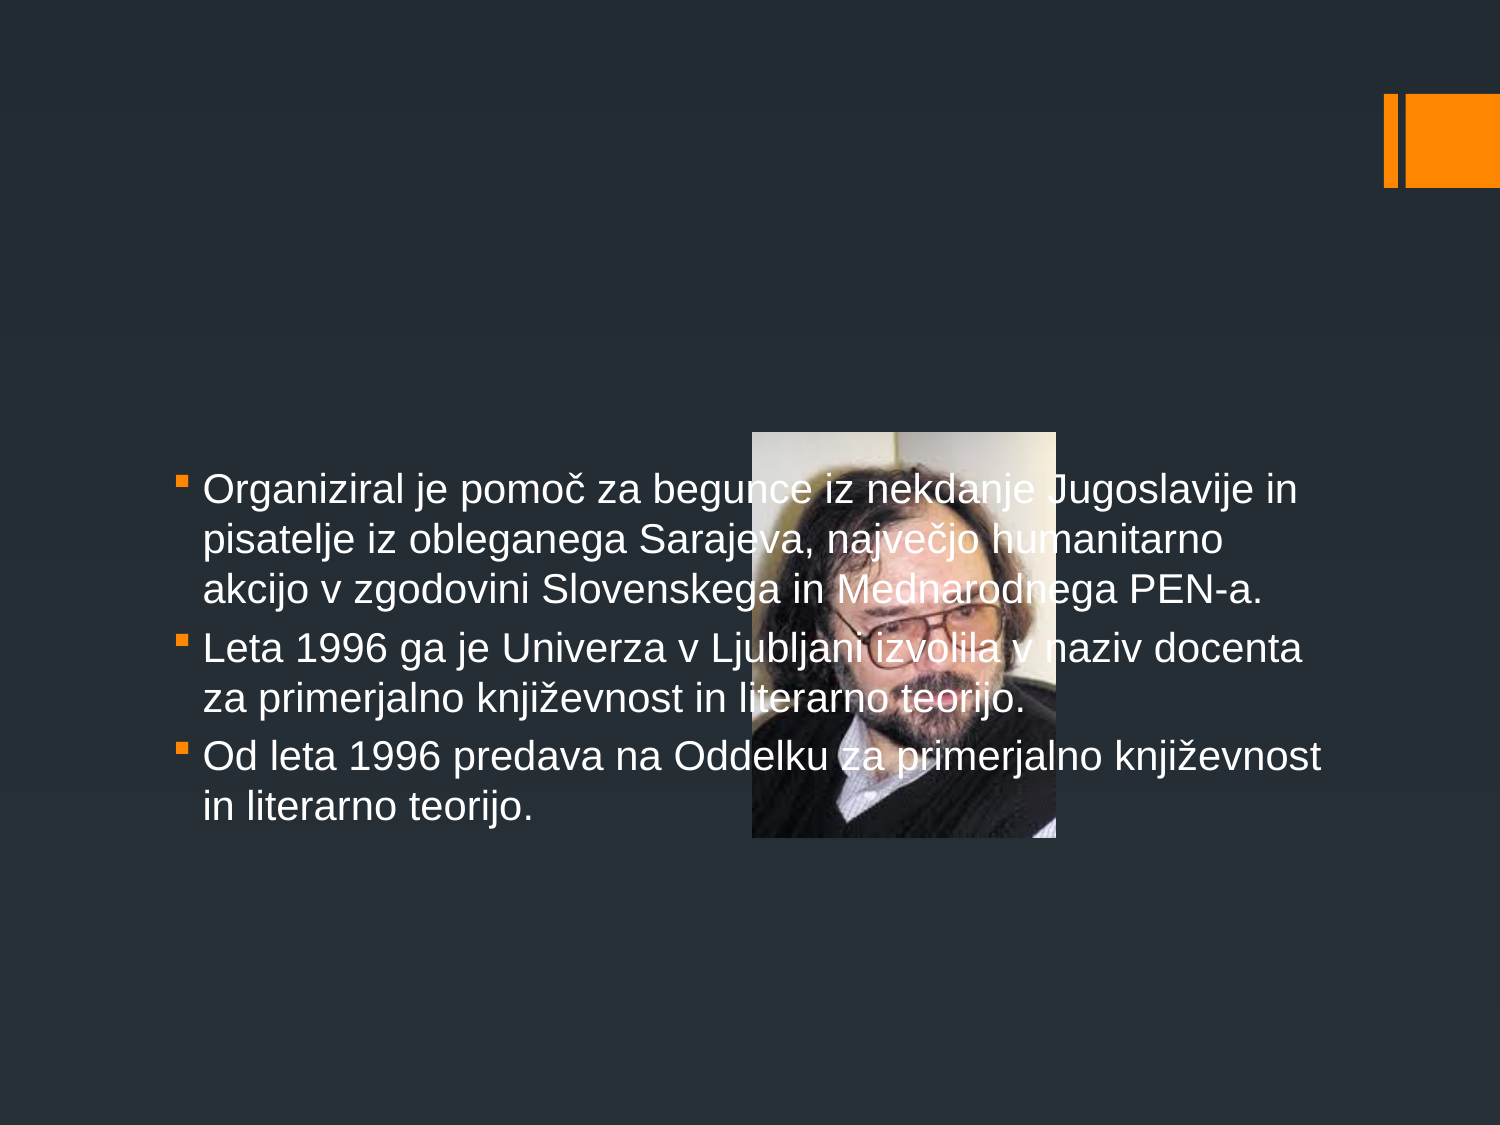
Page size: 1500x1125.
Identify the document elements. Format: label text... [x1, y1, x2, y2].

picture [752, 432, 1056, 454]
list Organiziral je pomoč za begunce iz nekdanje Jugoslavije in pisatelje iz obleganega Sarajeva, največjo humanitarno akcijo v zgodovini Slovenskega in Mednarodnega PEN-a. Leta 1996 ga je Univerza v Ljubljani izvolila v naziv docenta za primerjalno književnost in literarno teorijo. Od leta 1996 predava na Oddelku za primerjalno književnost in literarno teorijo. [150, 454, 1350, 1035]
